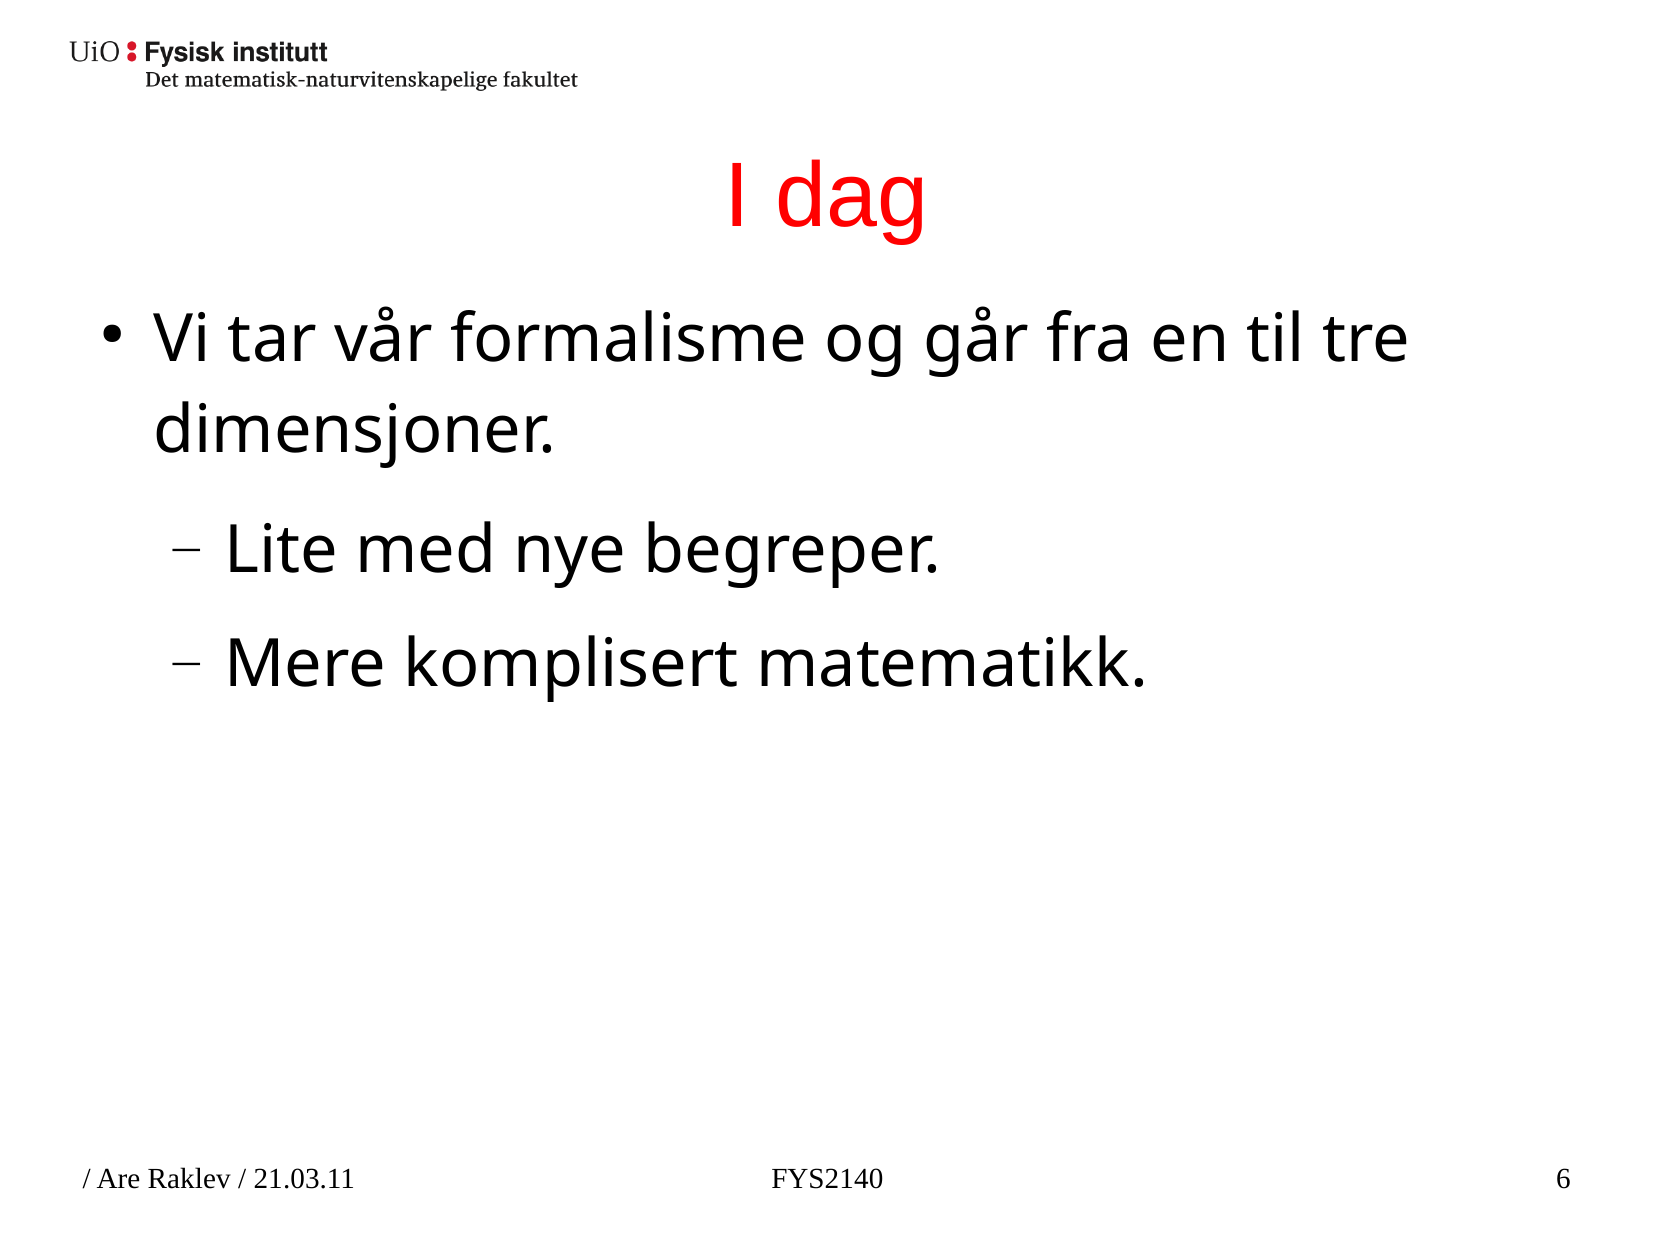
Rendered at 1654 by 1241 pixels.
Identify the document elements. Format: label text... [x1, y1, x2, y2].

picture [68, 37, 581, 93]
list Vi tar vår formalisme og går fra en til tre dimensjoner. Lite med nye begreper. Mere komplisert matematikk. [82, 290, 1571, 1094]
title I dag [82, 90, 1571, 290]
